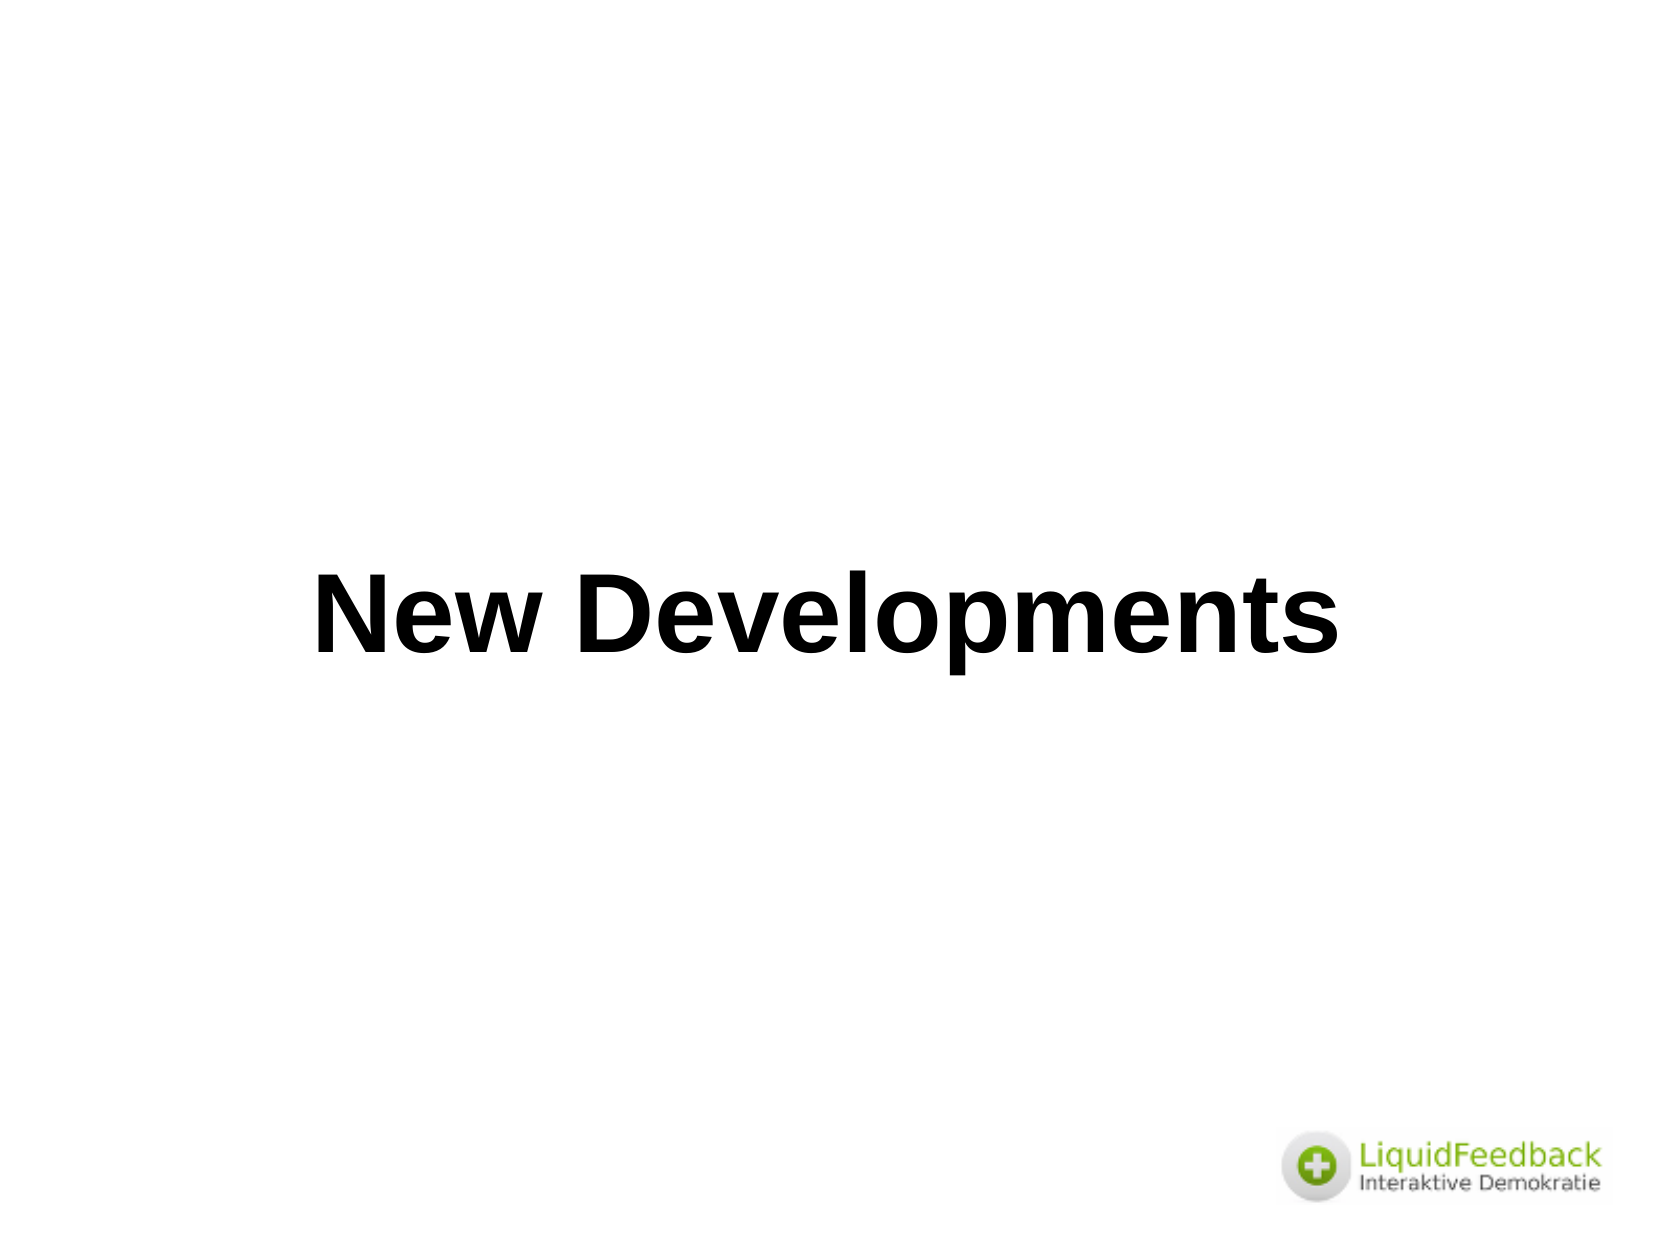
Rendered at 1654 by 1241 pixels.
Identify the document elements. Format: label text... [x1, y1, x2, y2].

picture [1276, 1127, 1613, 1205]
text_box New Developments [82, 118, 1571, 1109]
